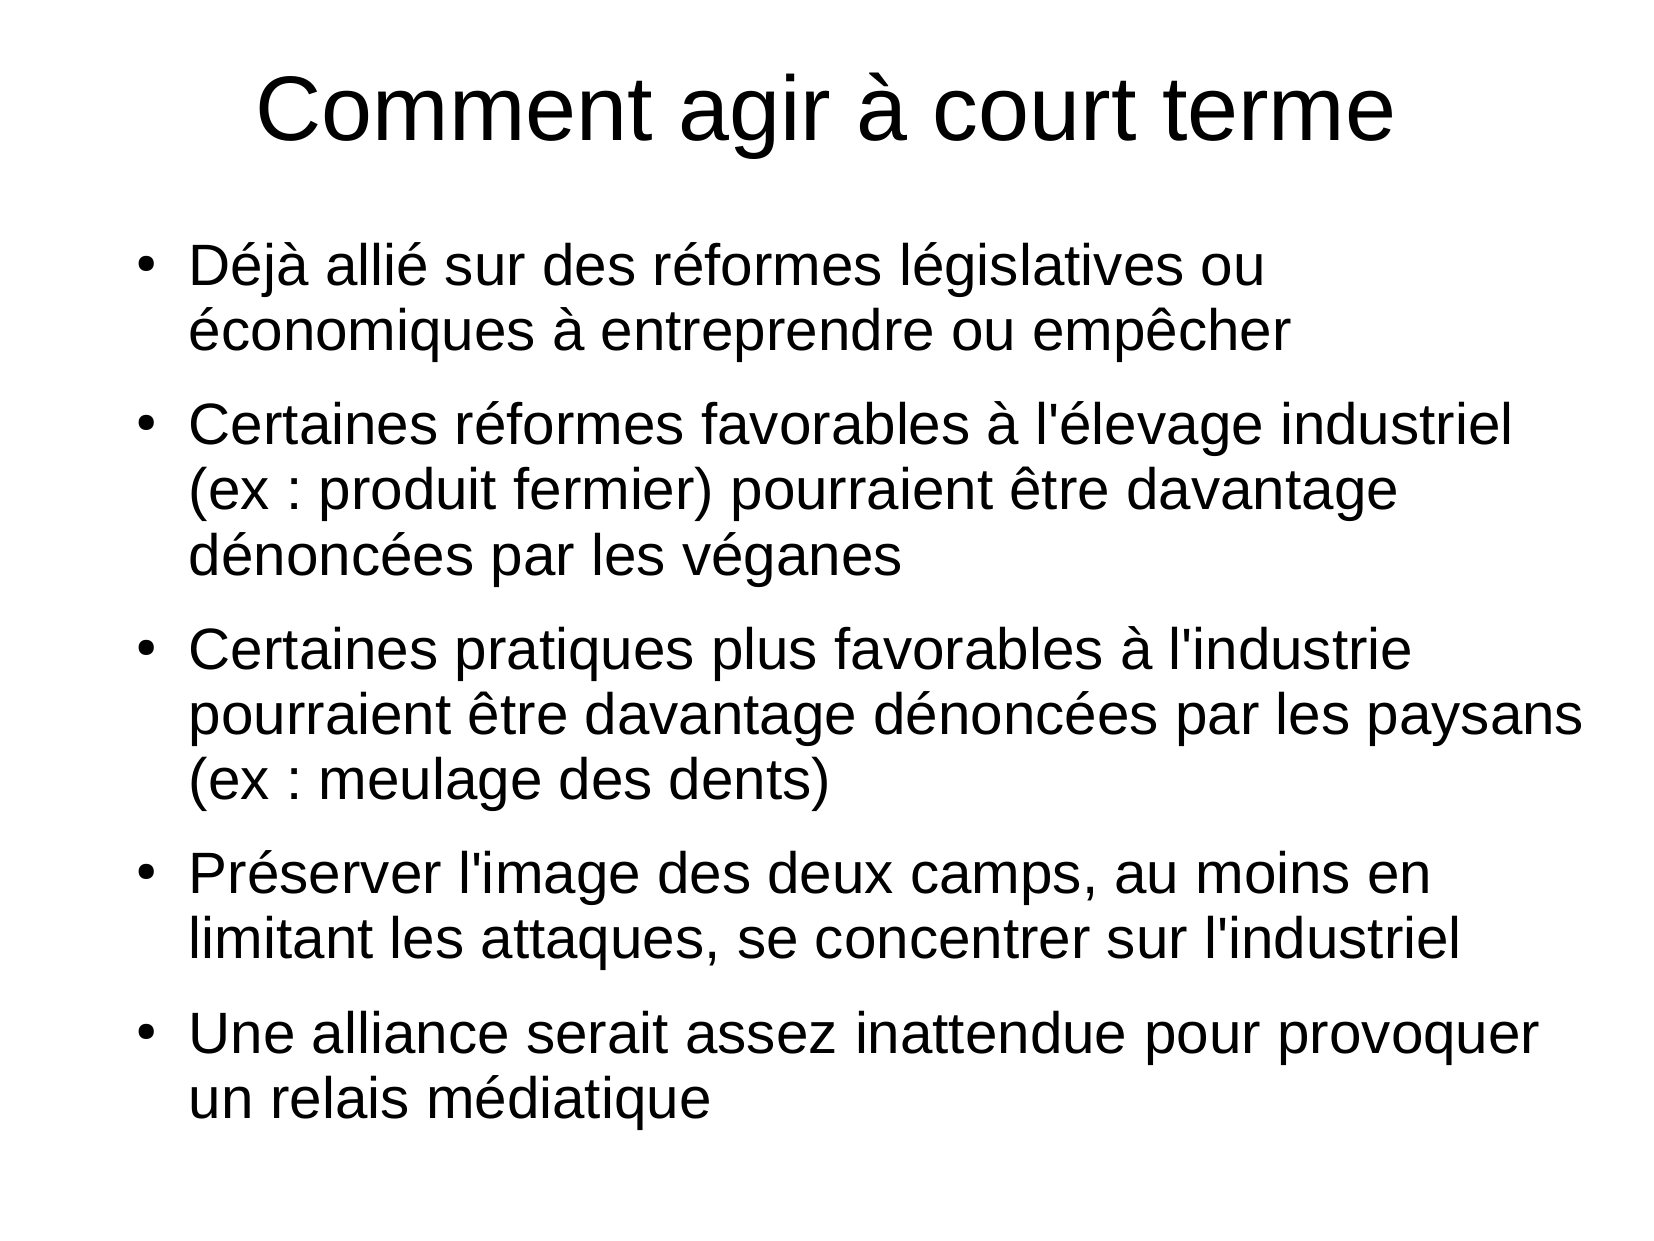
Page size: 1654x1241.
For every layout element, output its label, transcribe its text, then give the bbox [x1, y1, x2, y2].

list Déjà allié sur des réformes législatives ou économiques à entreprendre ou empêcher Certaines réformes favorables à l'élevage industriel (ex : produit fermier) pourraient être davantage dénoncées par les véganes Certaines pratiques plus favorables à l'industrie pourraient être davantage dénoncées par les paysans (ex : meulage des dents) Préserver l'image des deux camps, au moins en limitant les attaques, se concentrer sur l'industriel Une alliance serait assez inattendue pour provoquer un relais médiatique [118, 232, 1607, 1241]
title Comment agir à court terme [82, 5, 1571, 213]
